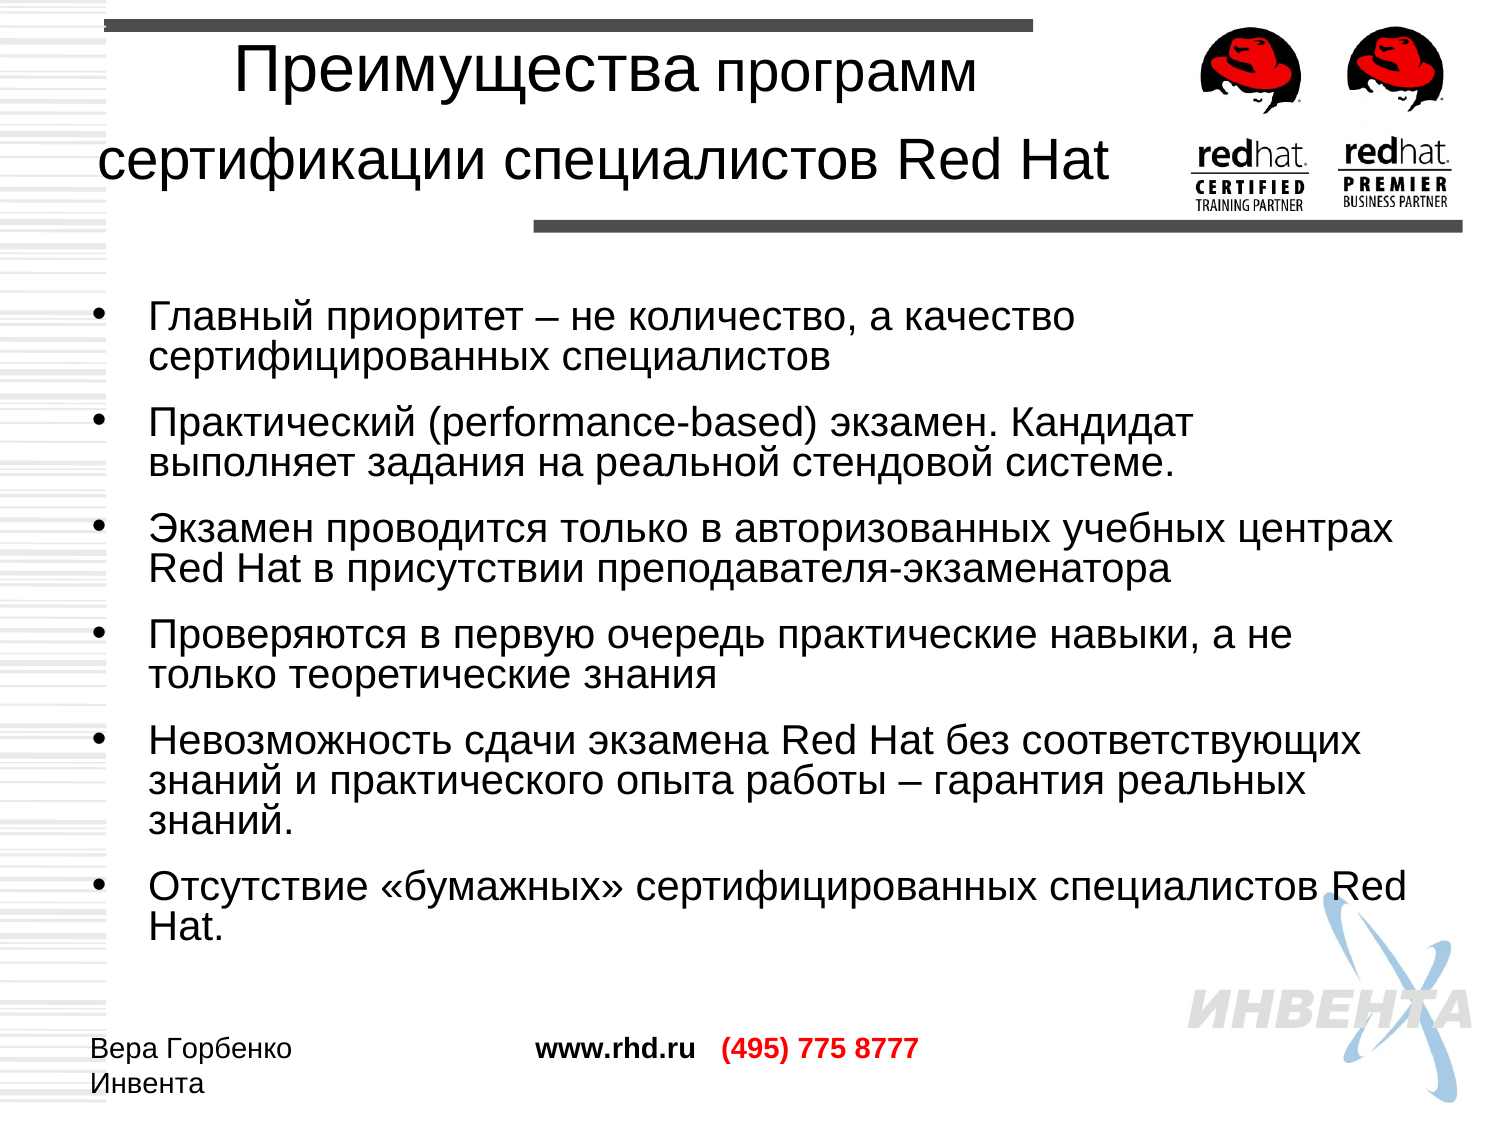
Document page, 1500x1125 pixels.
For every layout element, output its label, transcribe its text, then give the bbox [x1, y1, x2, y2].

picture [1338, 26, 1452, 207]
list Главный приоритет – не количество, а качество сертифицированных специалистов Практический (performance-based) экзамен. Кандидат выполняет задания на реальной стендовой системе. Экзамен проводится только в авторизованных учебных центрах Red Hat в присутствии преподавателя-экзаменатора Проверяются в первую очередь практические навыки, а не только теоретические знания Невозможность сдачи экзамена Red Hat без соответствующих знаний и практического опыта работы – гарантия реальных знаний. Отсутствие «бумажных» сертифицированных специалистов Red Hat. [76, 290, 1427, 977]
picture [1191, 27, 1309, 211]
title Преимущества программ сертификации специалистов Red Hat [76, 0, 1152, 290]
text_box Вера Горбенко Инвента [74, 1024, 426, 1125]
text_box www.rhd.ru (495) 775 8777 [512, 1024, 988, 1103]
picture [1187, 892, 1472, 1103]
